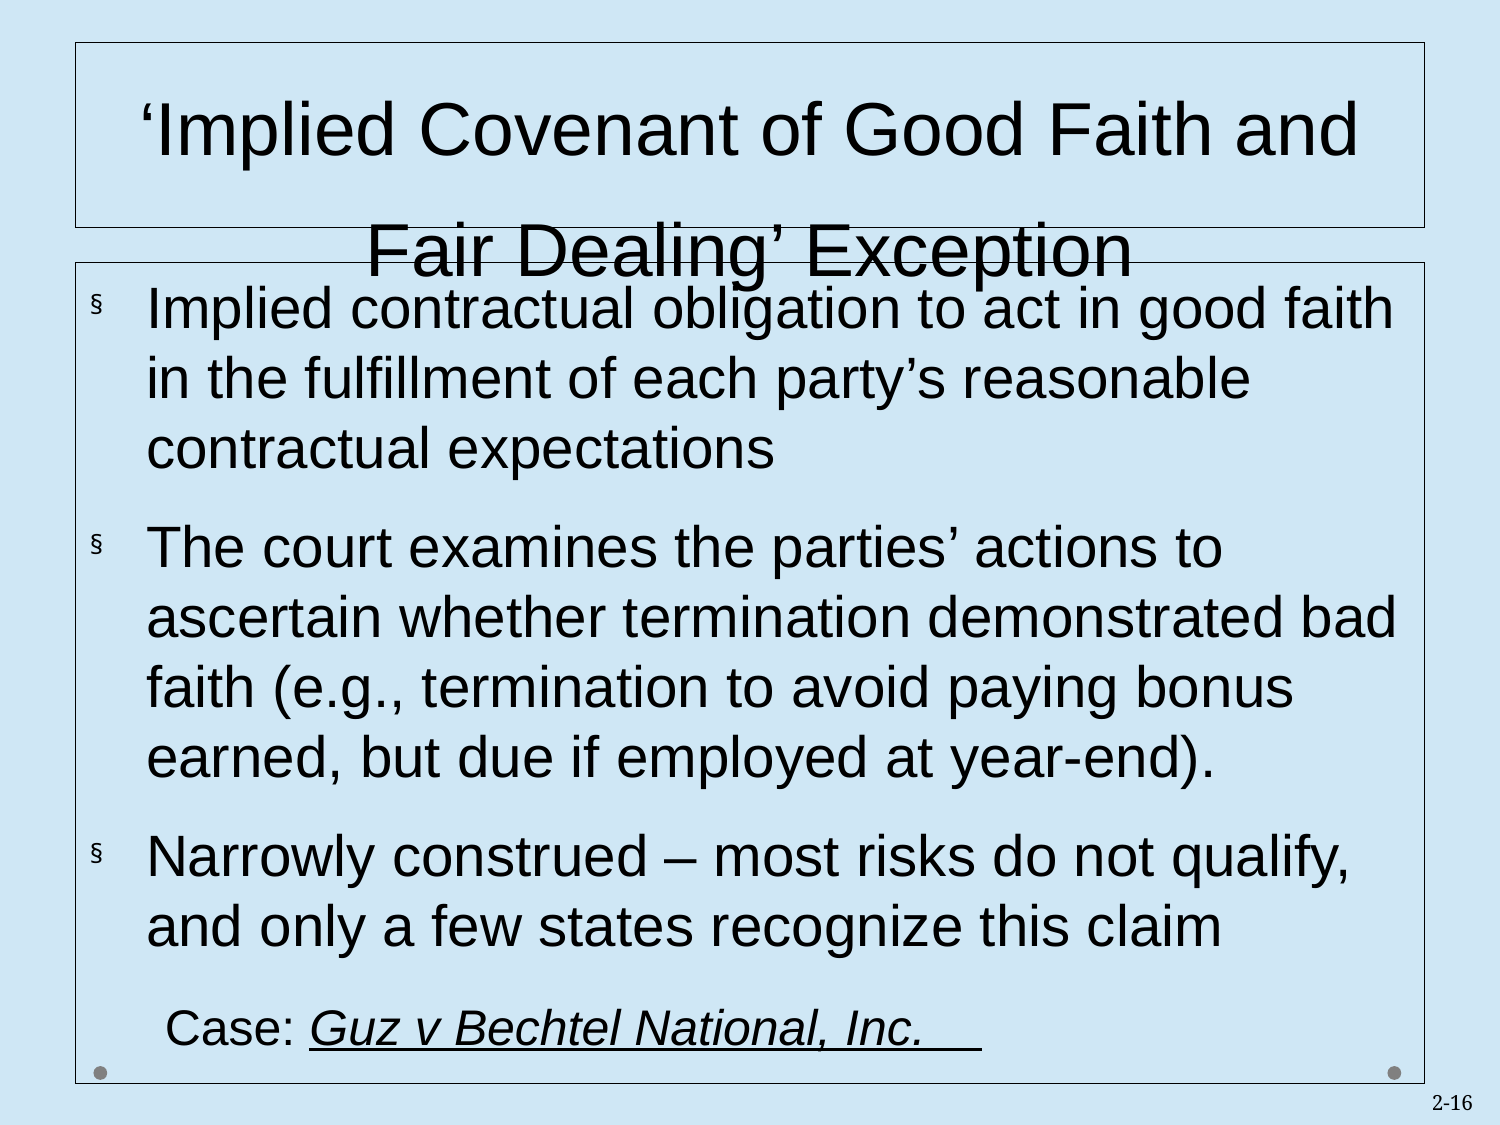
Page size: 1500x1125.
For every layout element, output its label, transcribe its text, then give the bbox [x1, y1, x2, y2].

title ‘Implied Covenant of Good Faith and Fair Dealing’ Exception [75, 42, 1425, 228]
list Implied contractual obligation to act in good faith in the fulfillment of each party’s reasonable contractual expectations The court examines the parties’ actions to ascertain whether termination demonstrated bad faith (e.g., termination to avoid paying bonus earned, but due if employed at year-end). Narrowly construed – most risks do not qualify, and only a few states recognize this claim Case: Guz v Bechtel National, Inc. [75, 262, 1425, 1084]
